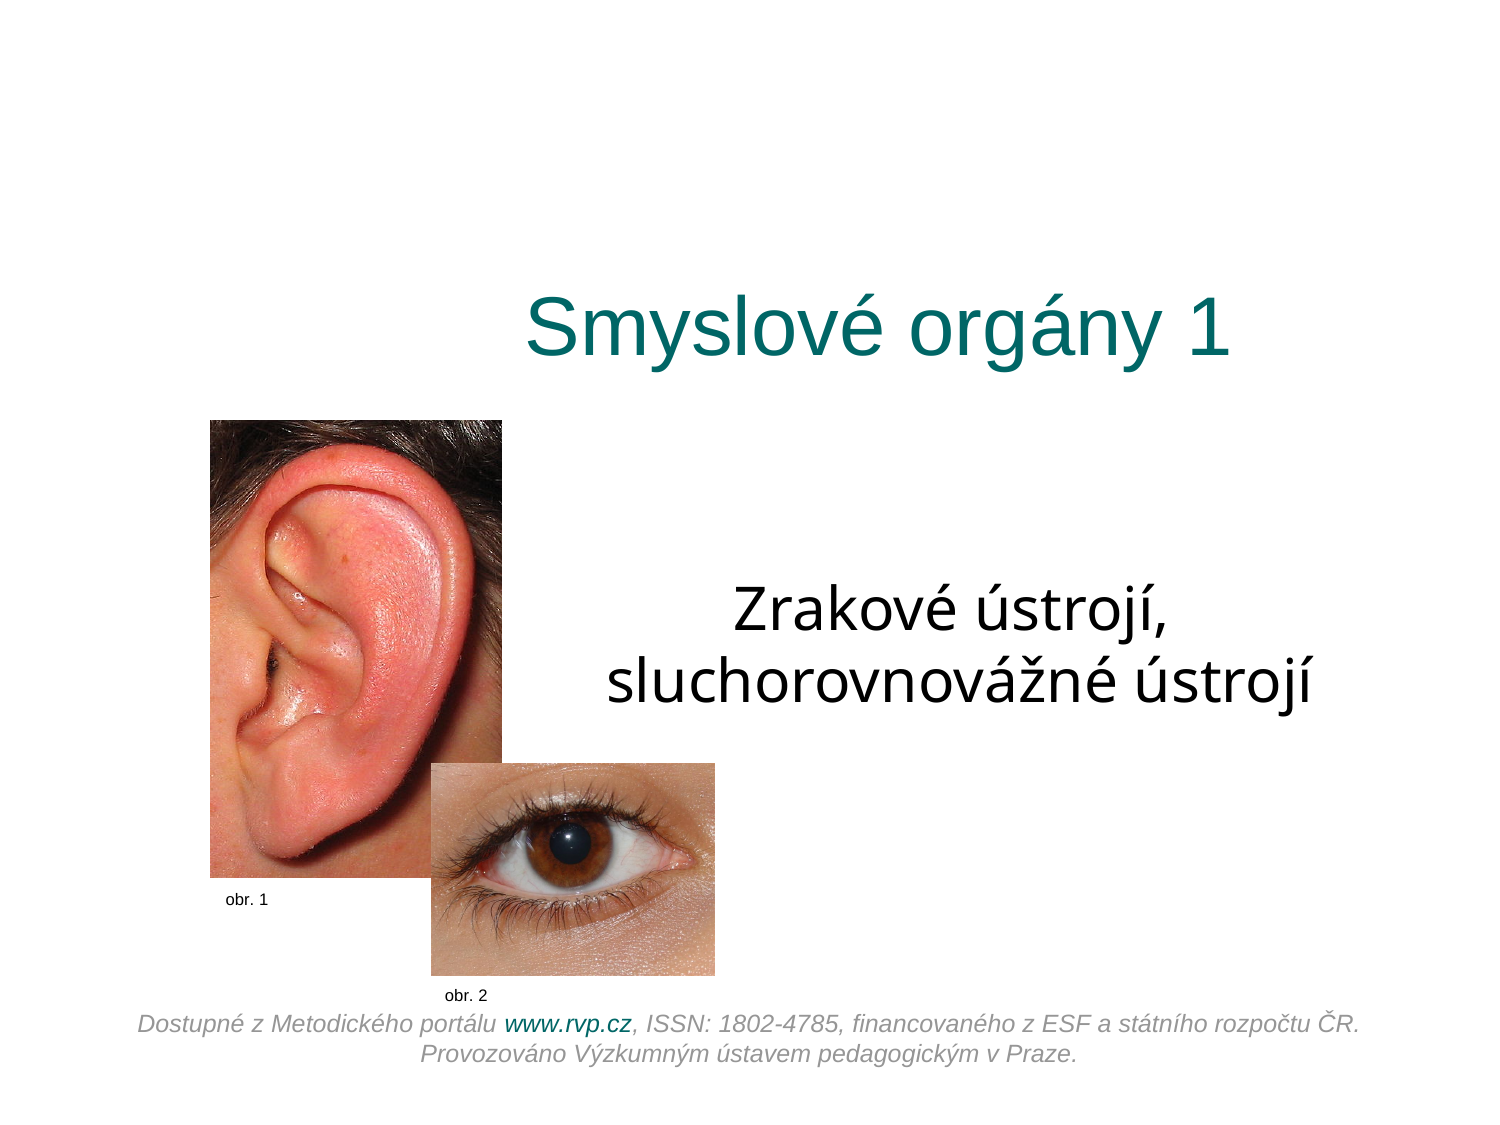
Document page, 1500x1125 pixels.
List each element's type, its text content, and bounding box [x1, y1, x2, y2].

title Smyslové orgány 1 [322, 129, 1436, 480]
text_box Dostupné z Metodického portálu www.rvp.cz, ISSN: 1802-4785, financovaného z ESF a státního rozpočtu ČR. Provozováno Výzkumným ústavem pedagogickým v Praze. [100, 999, 1400, 1075]
subtitle Zrakové ústrojí, sluchorovnovážné ústrojí [502, 562, 1459, 776]
text_box obr. 1 [210, 881, 318, 917]
text_box obr. 2 [430, 977, 537, 999]
picture [210, 420, 715, 976]
